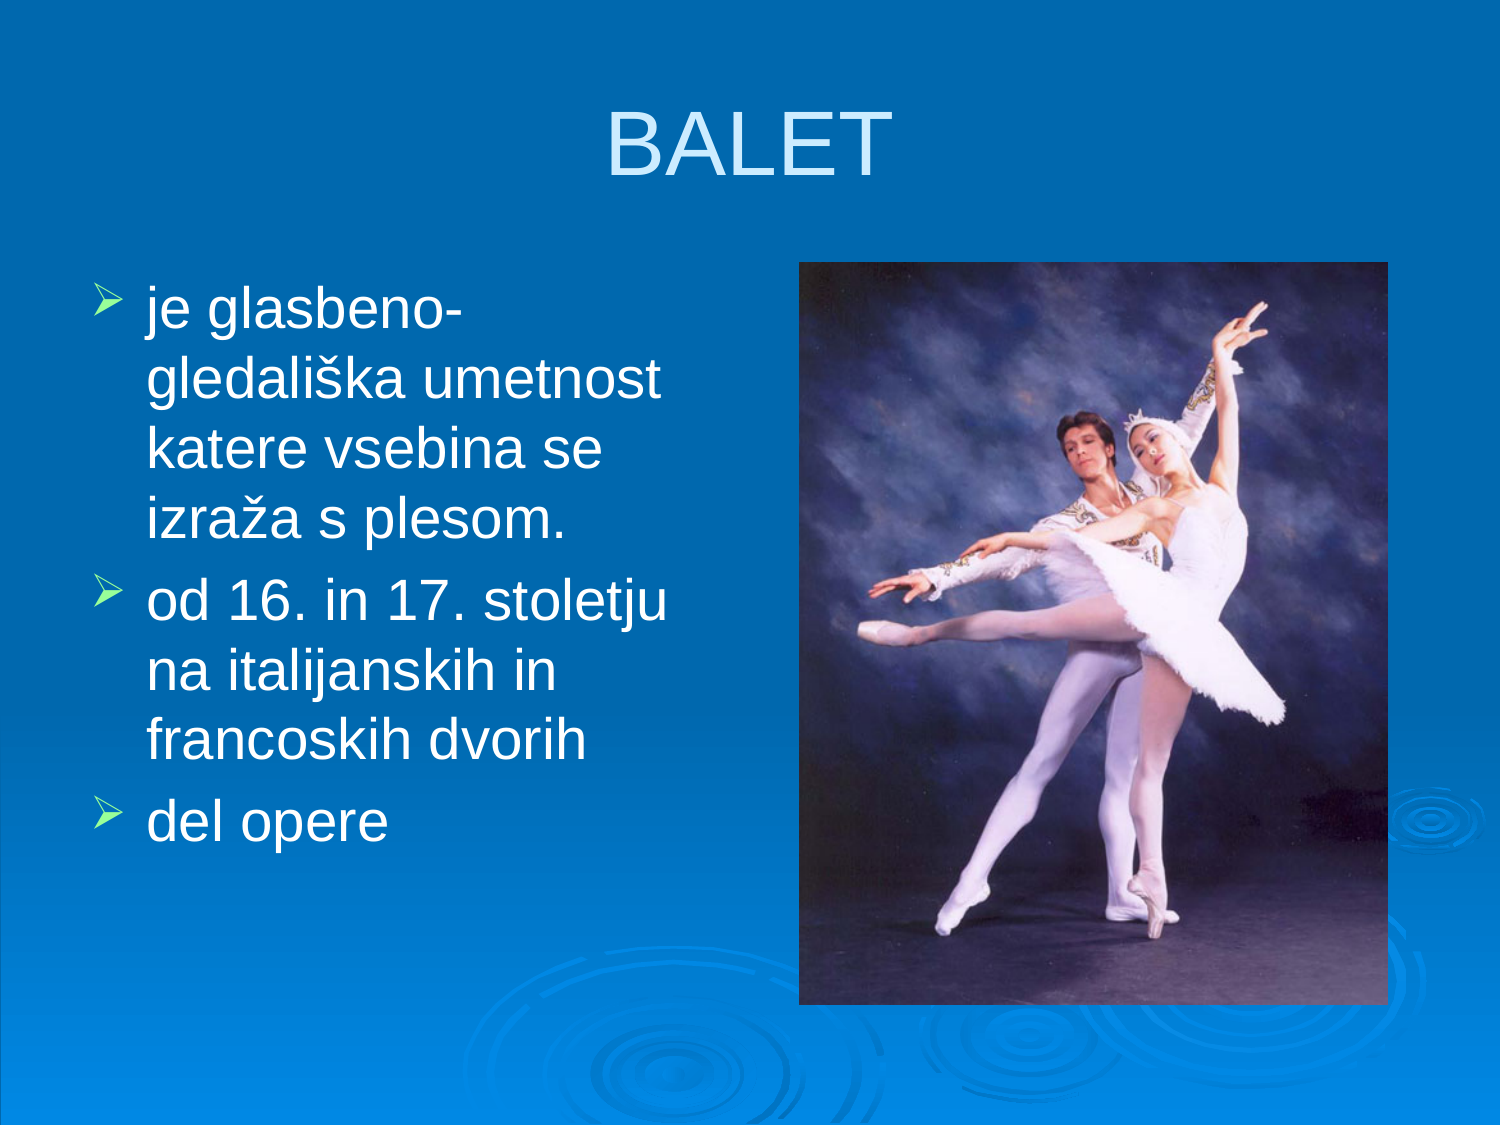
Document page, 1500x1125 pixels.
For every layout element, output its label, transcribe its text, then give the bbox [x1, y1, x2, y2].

picture [799, 262, 1388, 1005]
title BALET [75, 45, 1425, 233]
list je glasbeno-gledališka umetnost katere vsebina se izraža s plesom. od 16. in 17. stoletju na italijanskih in francoskih dvorih del opere [75, 262, 738, 1005]
